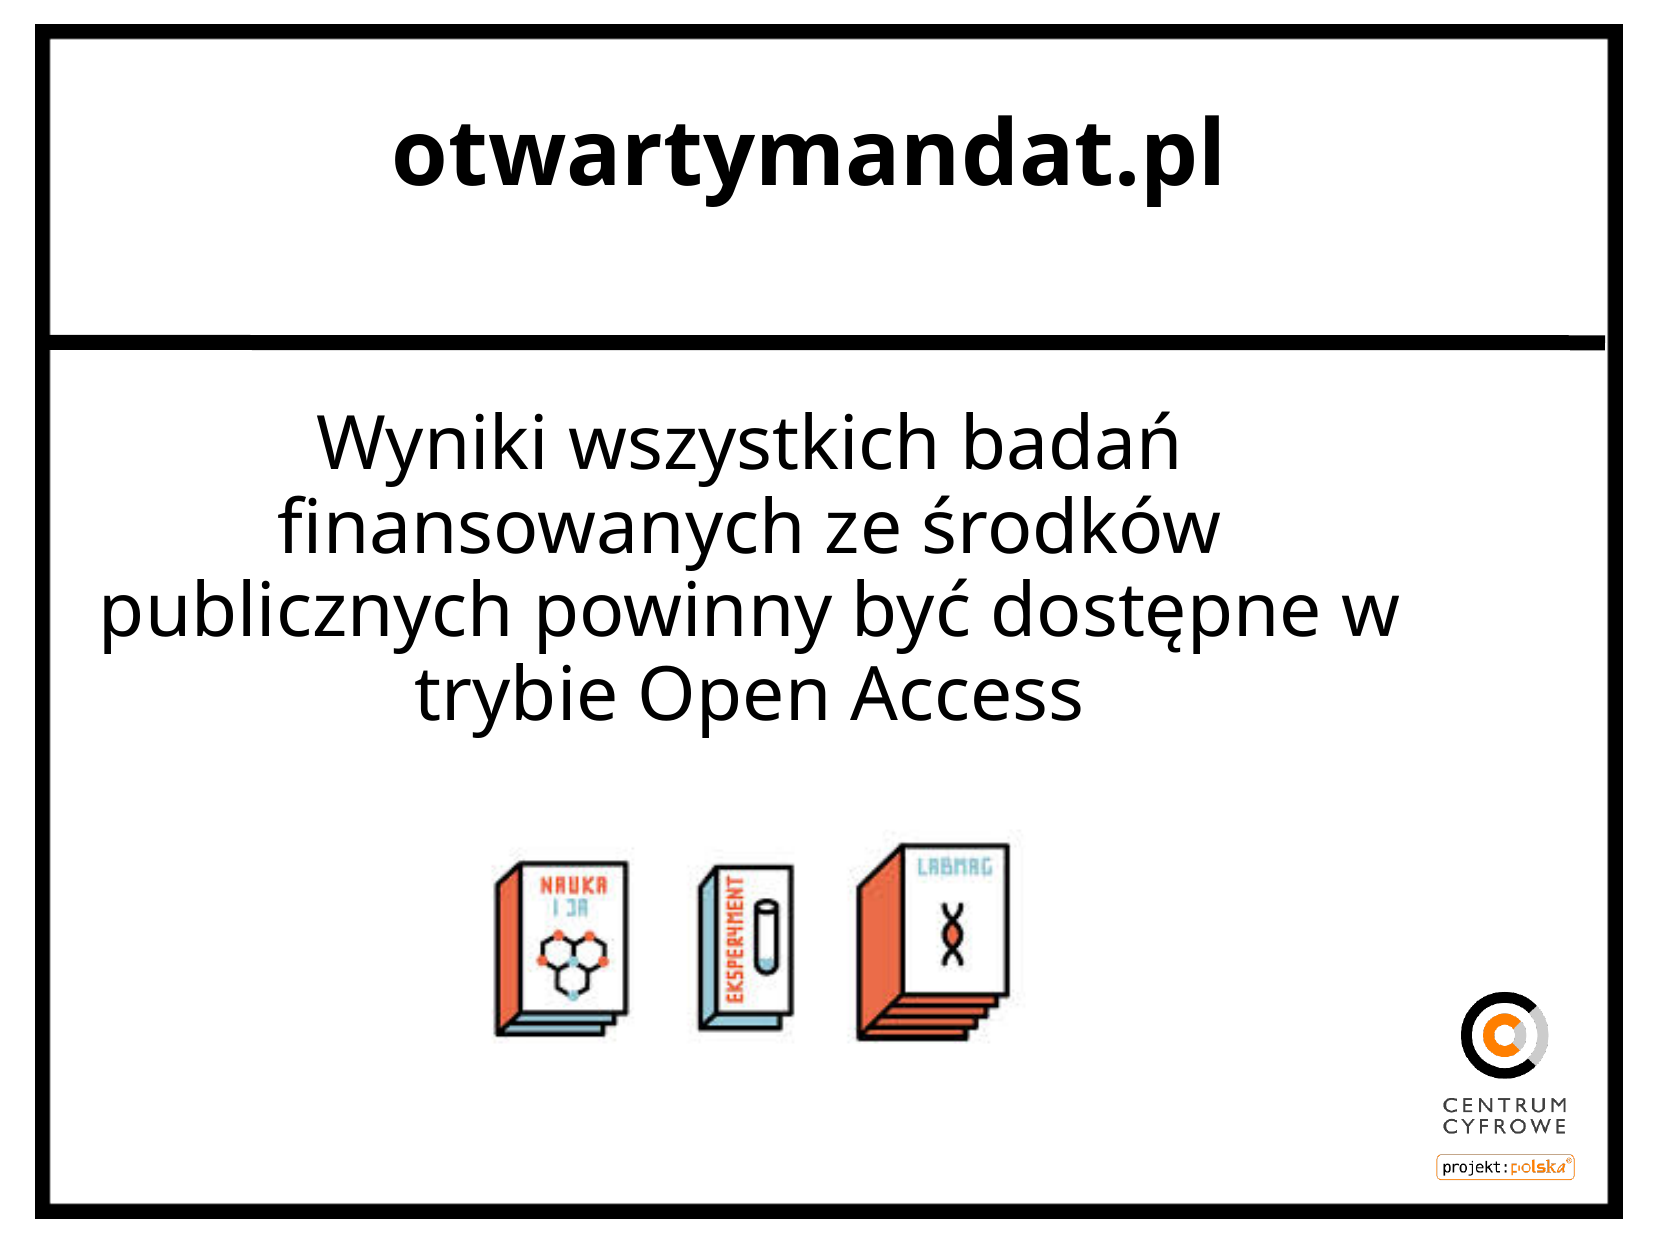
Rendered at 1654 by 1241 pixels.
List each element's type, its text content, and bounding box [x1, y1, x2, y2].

picture [35, 24, 1623, 1219]
text_box otwartymandat.pl [73, 90, 1546, 301]
text_box Wyniki wszystkich badań finansowanych ze środków publicznych powinny być dostępne w trybie Open Access [75, 390, 1426, 1132]
